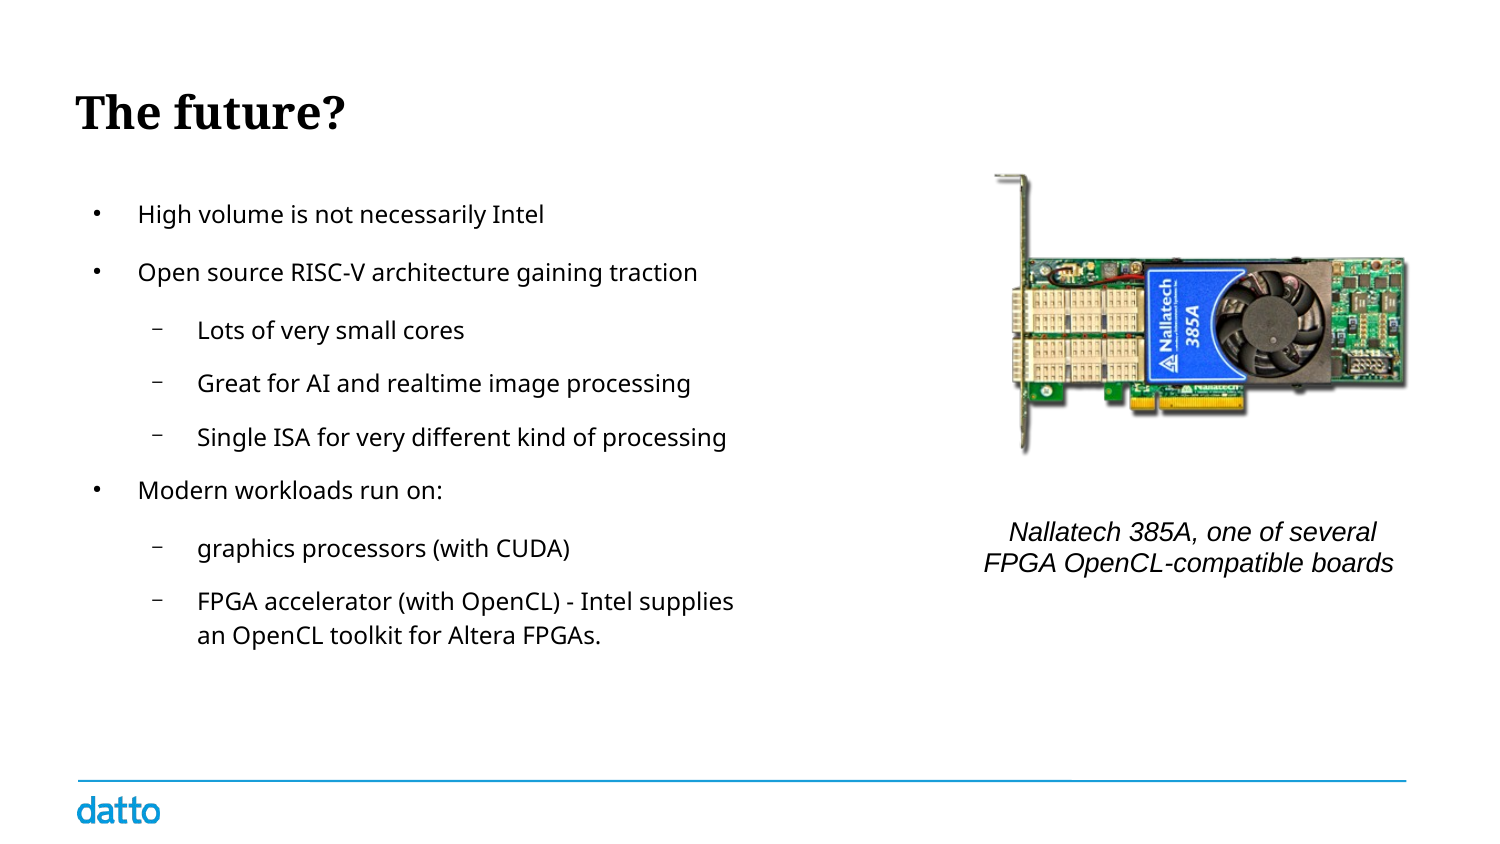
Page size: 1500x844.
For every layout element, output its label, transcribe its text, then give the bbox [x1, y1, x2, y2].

picture [122, 808, 133, 824]
picture [82, 808, 91, 819]
picture [136, 796, 160, 824]
list High volume is not necessarily Intel Open source RISC-V architecture gaining traction Lots of very small cores Great for AI and realtime image processing Single ISA for very different kind of processing Modern workloads run on: graphics processors (with CUDA) FPGA accelerator (with OpenCL) - Intel supplies an OpenCL toolkit for Altera FPGAs. [78, 197, 736, 687]
picture [95, 796, 133, 824]
title The future? [75, 51, 1404, 172]
picture [146, 808, 156, 819]
picture [77, 796, 91, 808]
text_box Nallatech 385A, one of several FPGA OpenCL-compatible boards [960, 510, 1426, 586]
picture [990, 170, 1411, 458]
